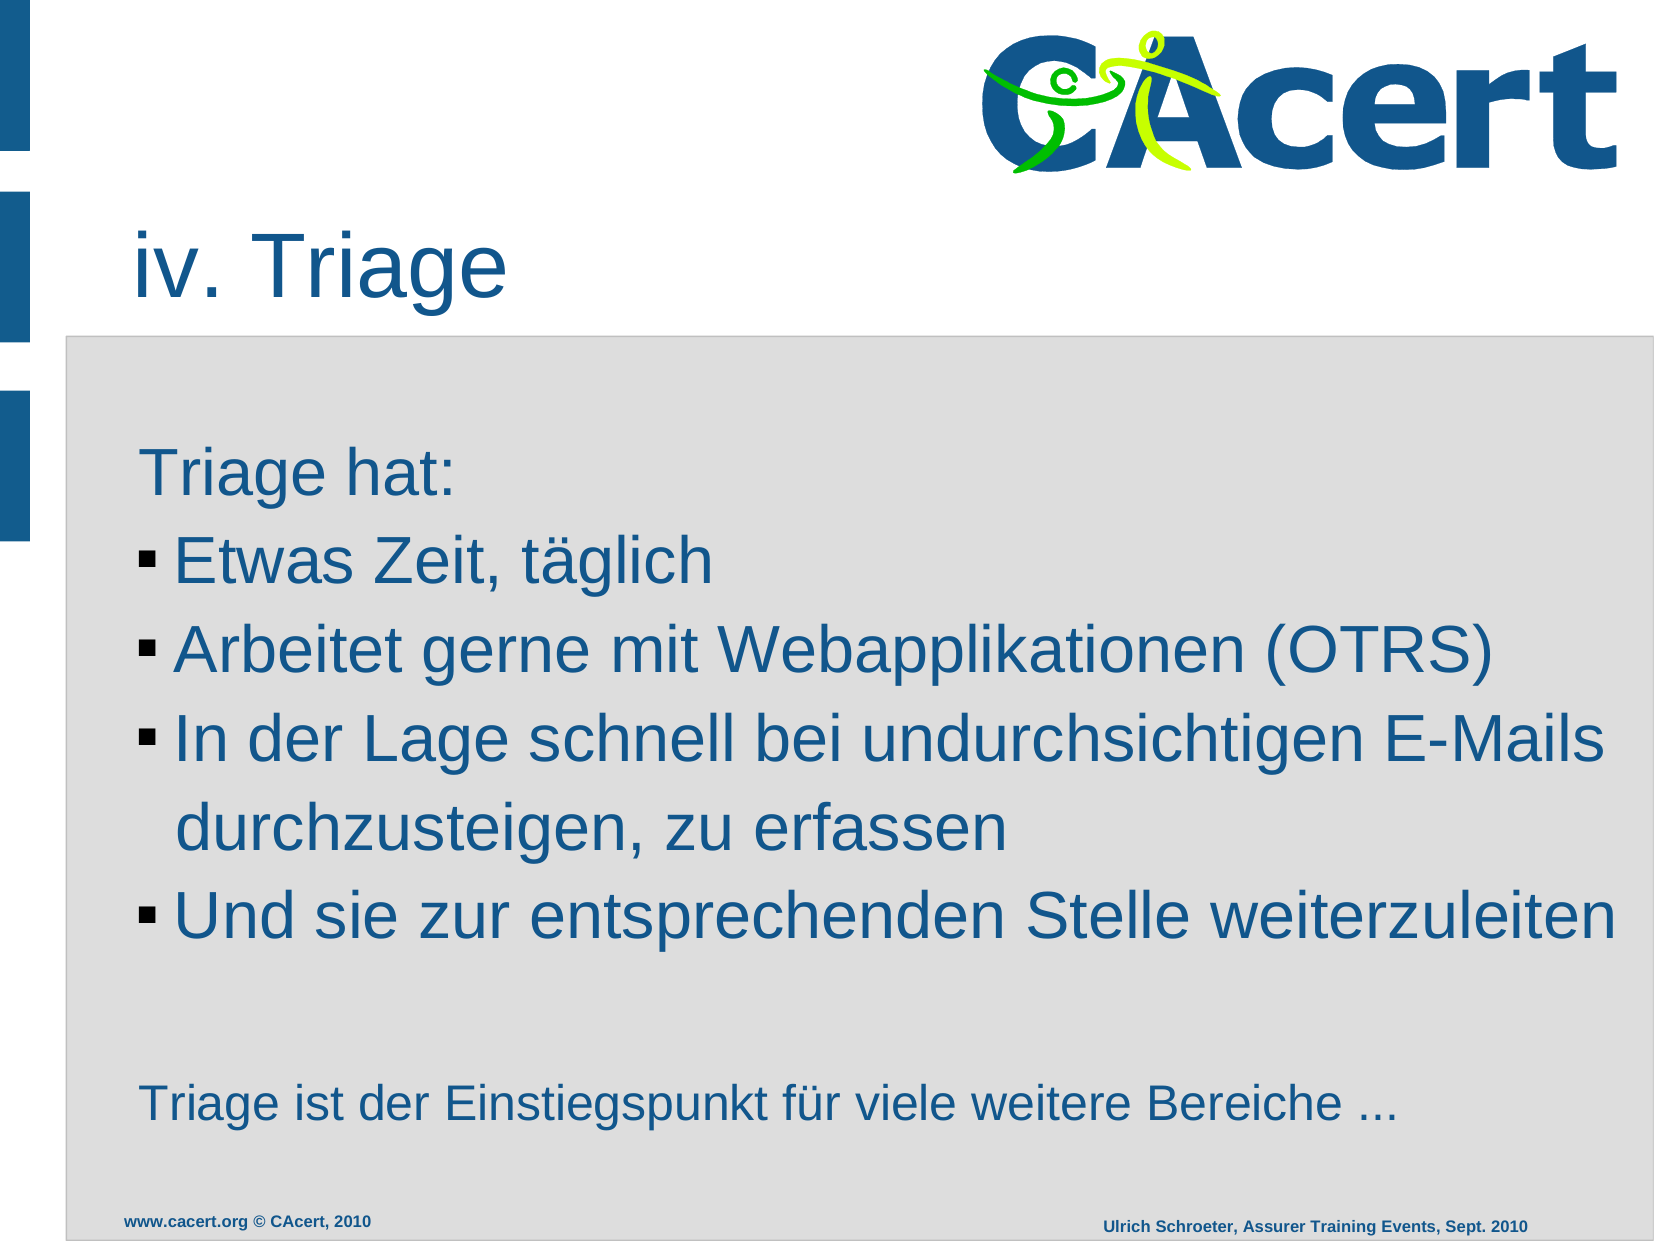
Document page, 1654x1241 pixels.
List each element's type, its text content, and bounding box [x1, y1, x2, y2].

text_box iv. Triage [118, 206, 526, 325]
text_box Triage hat: Etwas Zeit, täglich Arbeitet gerne mit Webapplikationen (OTRS) In der Lage schnell bei undurchsichtigen E-Mails durchzusteigen, zu erfassen Und sie zur entsprechenden Stelle weiterzuleiten Triage ist der Einstiegspunkt für viele weitere Bereiche ... [124, 413, 1634, 1139]
